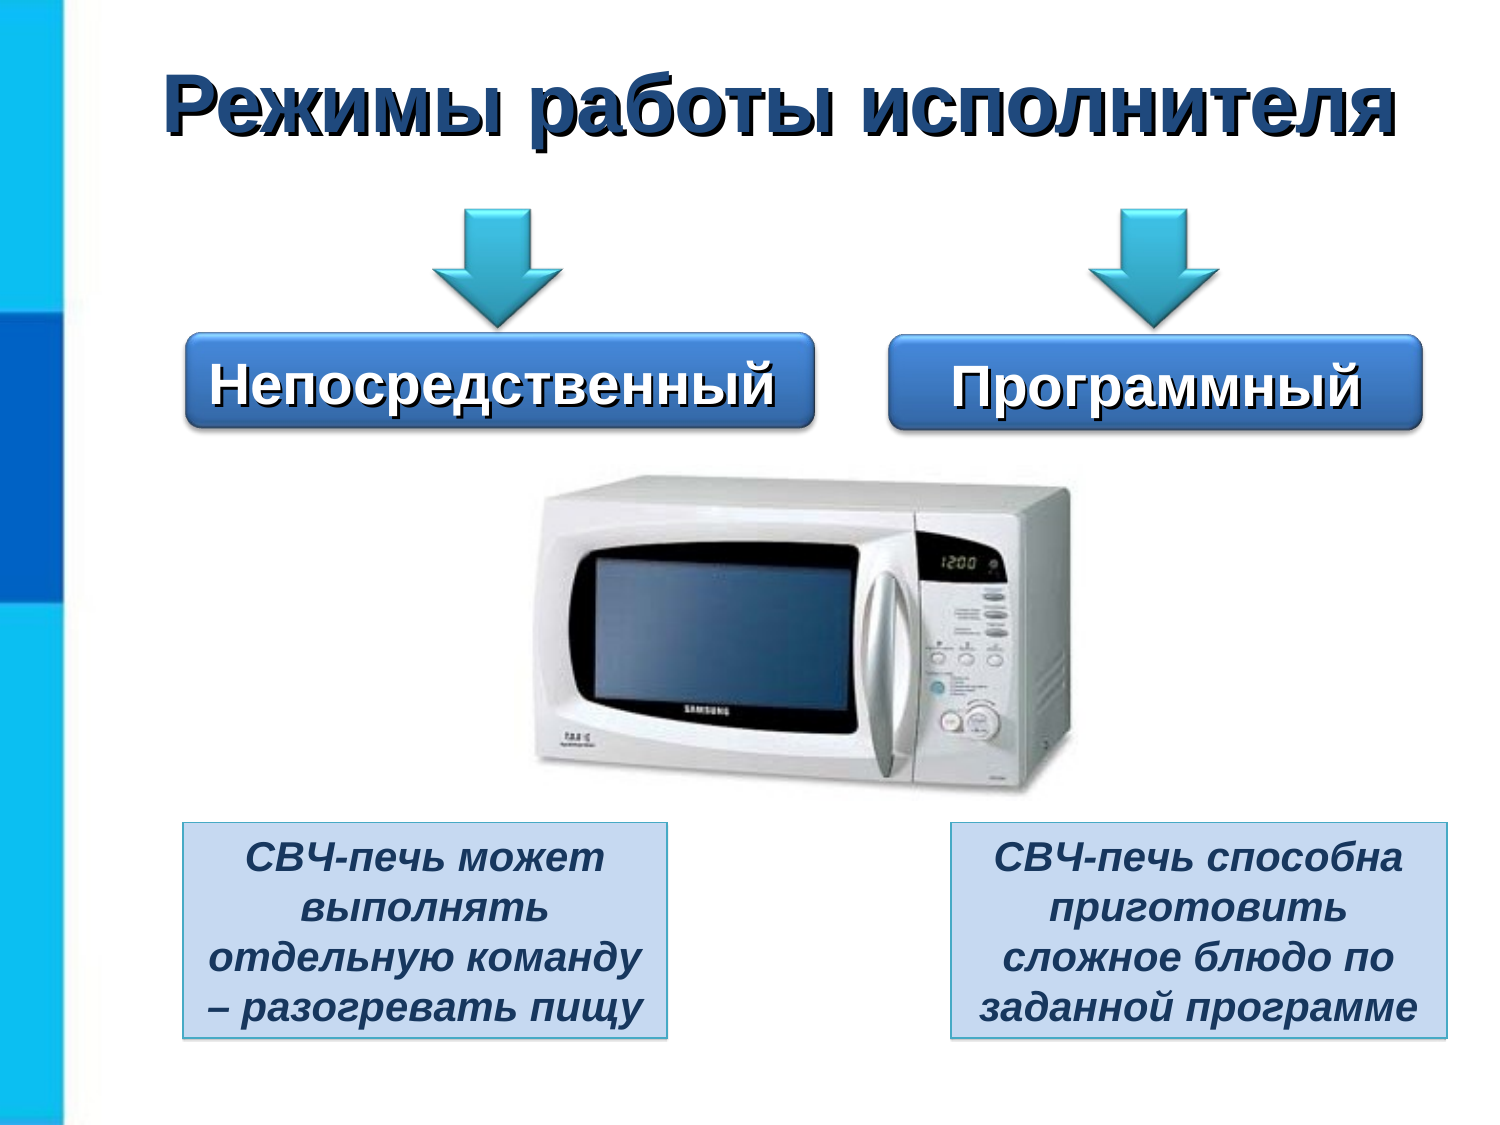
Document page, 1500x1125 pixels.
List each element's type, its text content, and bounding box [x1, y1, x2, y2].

title Режимы работы исполнителя [142, 23, 1418, 176]
text_box СВЧ-печь способна приготовить сложное блюдо по заданной программе [950, 822, 1447, 1038]
picture [0, 0, 1500, 1125]
text_box СВЧ-печь может выполнять отдельную команду – разогревать пищу [183, 822, 668, 1038]
text_box Непосредственный [192, 338, 809, 425]
text_box Программный [895, 340, 1418, 427]
